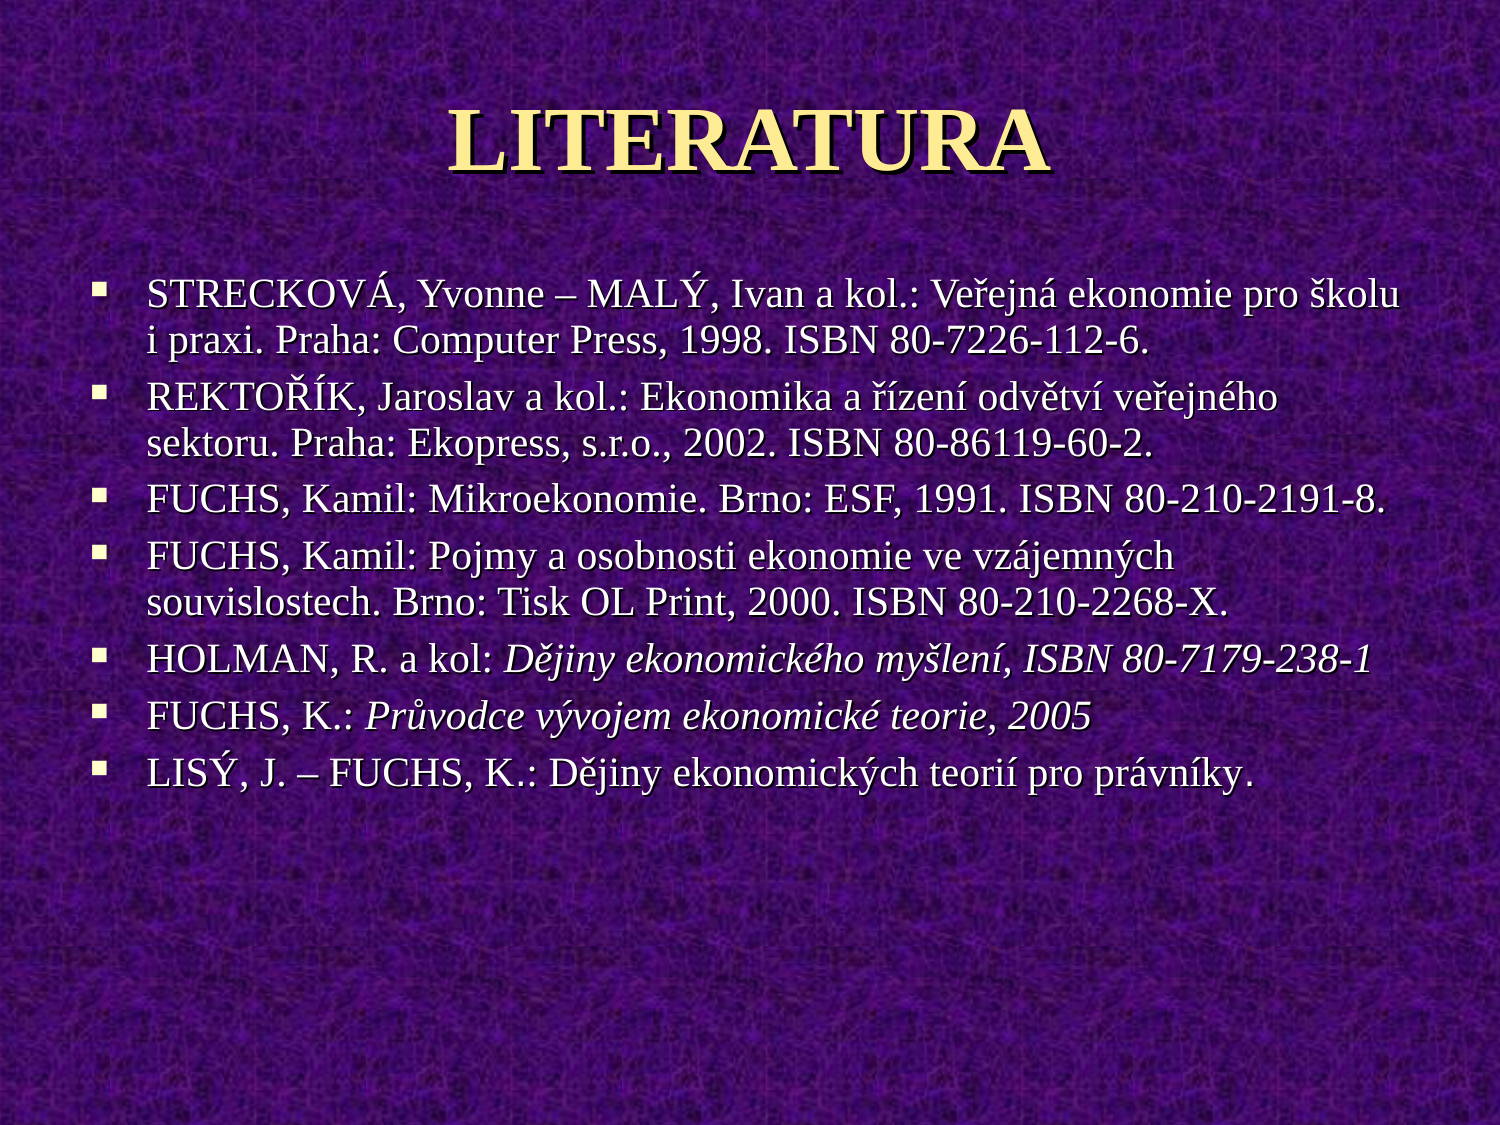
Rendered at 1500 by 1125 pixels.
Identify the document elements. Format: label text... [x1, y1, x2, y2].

list STRECKOVÁ, Yvonne – MALÝ, Ivan a kol.: Veřejná ekonomie pro školu i praxi. Praha: Computer Press, 1998. ISBN 80-7226-112-6. REKTOŘÍK, Jaroslav a kol.: Ekonomika a řízení odvětví veřejného sektoru. Praha: Ekopress, s.r.o., 2002. ISBN 80-86119-60-2. FUCHS, Kamil: Mikroekonomie. Brno: ESF, 1991. ISBN 80-210-2191-8. FUCHS, Kamil: Pojmy a osobnosti ekonomie ve vzájemných souvislostech. Brno: Tisk OL Print, 2000. ISBN 80-210-2268-X. HOLMAN, R. a kol: Dějiny ekonomického myšlení, ISBN 80-7179-238-1 FUCHS, K.: Průvodce vývojem ekonomické teorie, 2005 LISÝ, J. – FUCHS, K.: Dějiny ekonomických teorií pro právníky. [75, 262, 1426, 1094]
picture [0, 0, 1500, 1125]
title LITERATURA [75, 45, 1426, 234]
